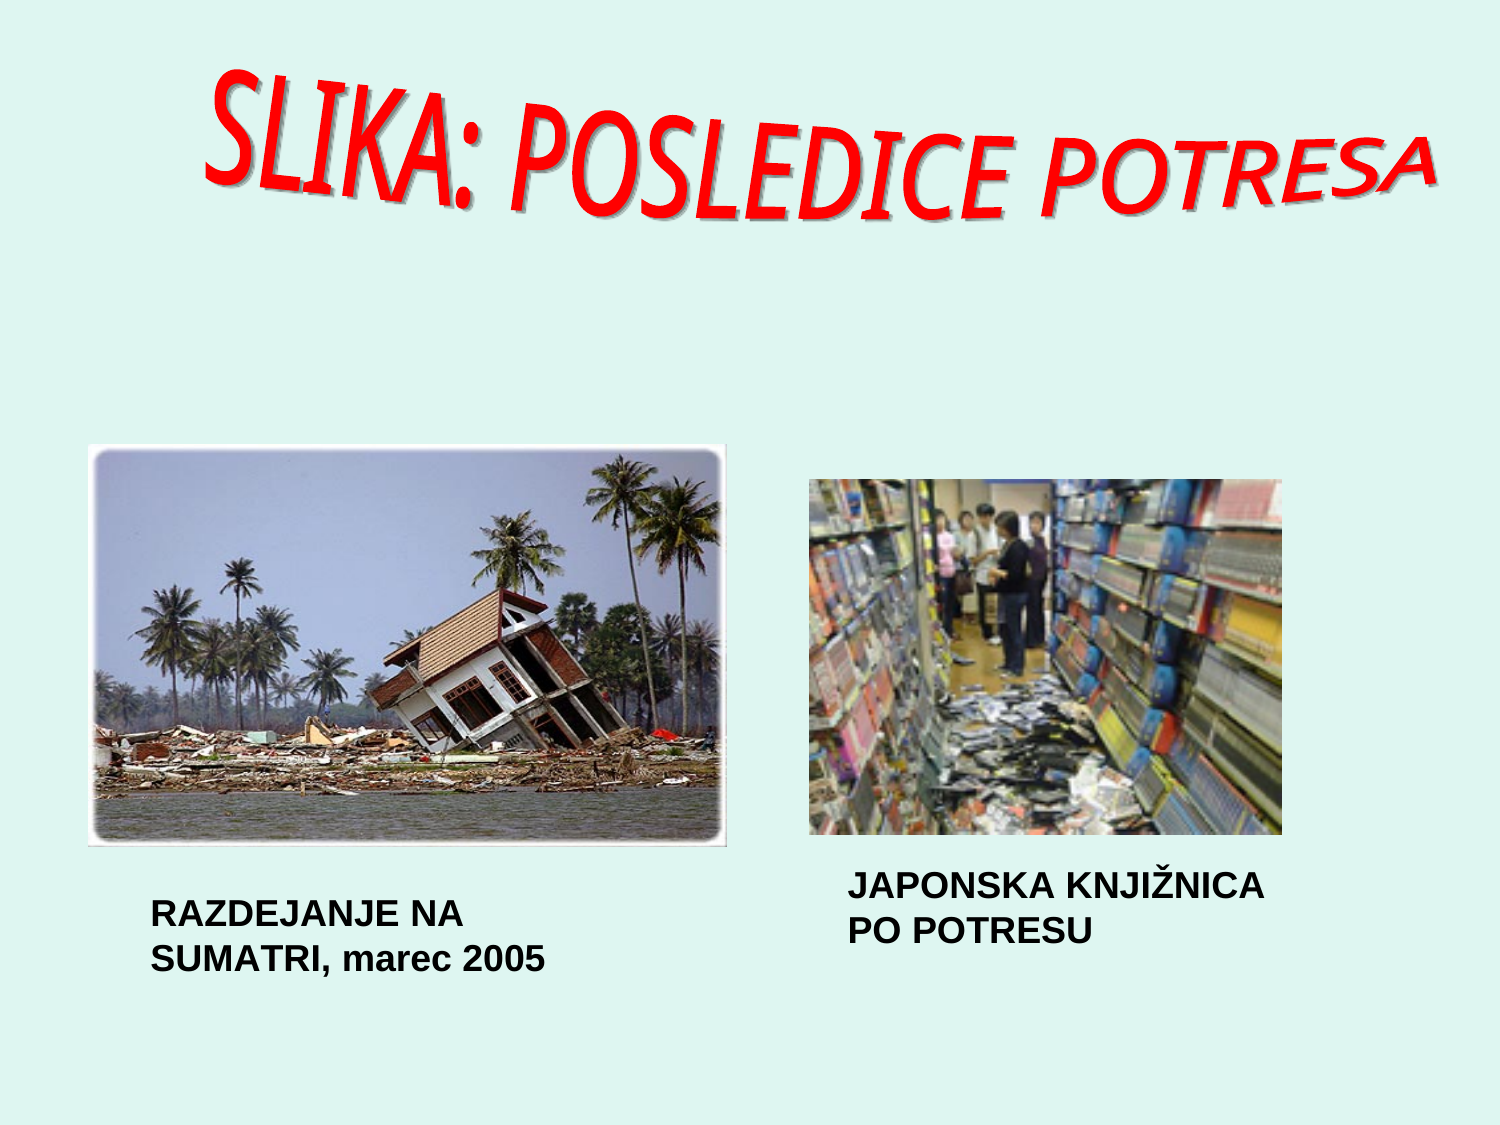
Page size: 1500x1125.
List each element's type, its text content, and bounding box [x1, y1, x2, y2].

text_box SLIKA: POSLEDICE POTRESA [1103, 139, 1167, 214]
text_box SLIKA: POSLEDICE POTRESA [342, 85, 450, 205]
text_box SLIKA: POSLEDICE POTRESA [642, 115, 693, 218]
text_box SLIKA: POSLEDICE POTRESA [303, 80, 345, 194]
picture [88, 444, 727, 847]
text_box SLIKA: POSLEDICE POTRESA [1041, 138, 1096, 216]
text_box SLIKA: POSLEDICE POTRESA [206, 70, 258, 185]
text_box SLIKA: POSLEDICE POTRESA [962, 136, 1014, 218]
text_box RAZDEJANJE NA SUMATRI, marec 2005 [135, 881, 638, 987]
text_box SLIKA: POSLEDICE POTRESA [746, 123, 798, 218]
text_box SLIKA: POSLEDICE POTRESA [511, 103, 566, 210]
text_box SLIKA: POSLEDICE POTRESA [904, 134, 961, 220]
text_box SLIKA: POSLEDICE POTRESA [1332, 138, 1384, 196]
text_box SLIKA: POSLEDICE POTRESA [1376, 137, 1436, 191]
text_box SLIKA: POSLEDICE POTRESA [573, 111, 637, 216]
text_box SLIKA: POSLEDICE POTRESA [1282, 139, 1335, 202]
text_box JAPONSKA KNJIŽNICA PO POTRESU [832, 853, 1292, 960]
text_box SLIKA: POSLEDICE POTRESA [861, 131, 902, 219]
text_box SLIKA: POSLEDICE POTRESA [799, 127, 860, 219]
picture [809, 479, 1282, 835]
text_box SLIKA: POSLEDICE POTRESA [260, 75, 300, 191]
text_box SLIKA: POSLEDICE POTRESA [1223, 141, 1277, 207]
text_box SLIKA: POSLEDICE POTRESA [696, 119, 736, 218]
text_box SLIKA: POSLEDICE POTRESA [1175, 141, 1227, 209]
